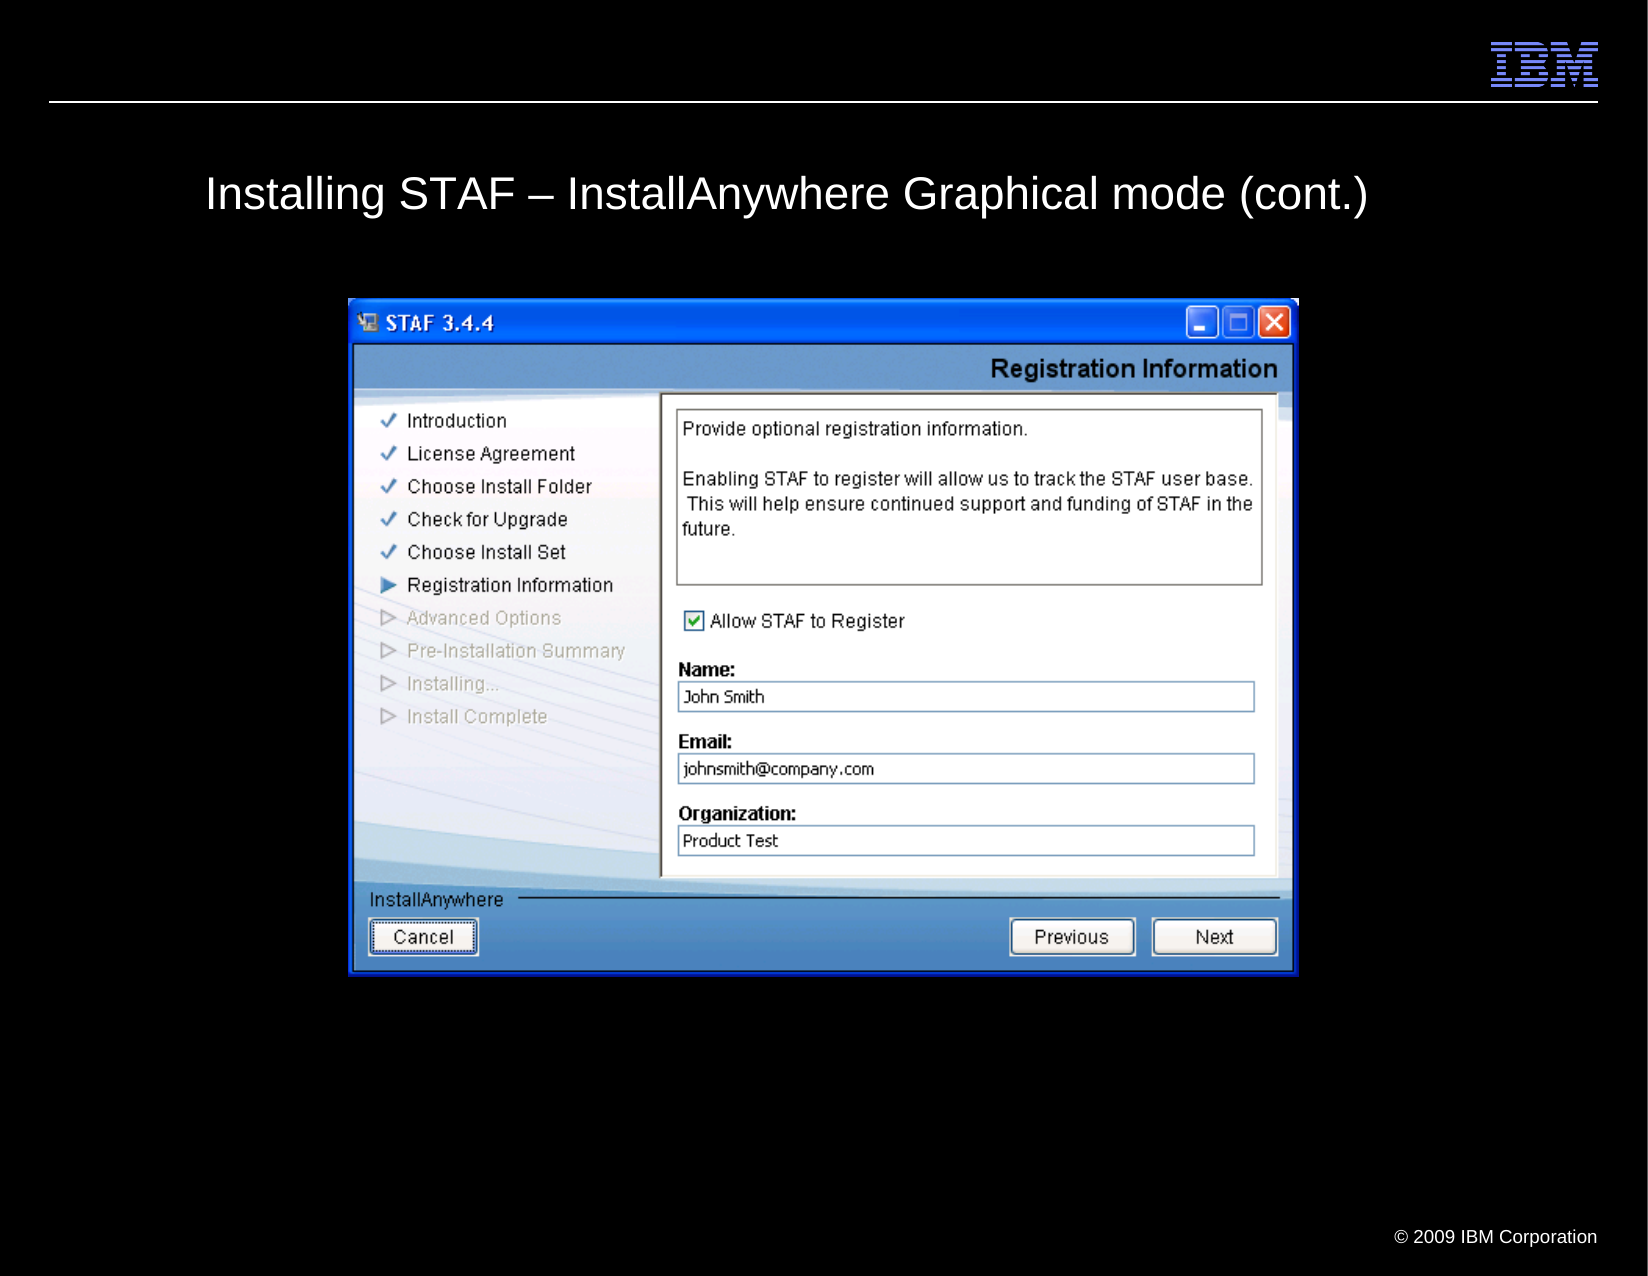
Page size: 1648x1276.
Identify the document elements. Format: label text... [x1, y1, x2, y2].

title Installing STAF – InstallAnywhere Graphical mode (cont.) [188, 161, 1648, 255]
picture [1491, 42, 1598, 87]
picture [348, 298, 1299, 977]
